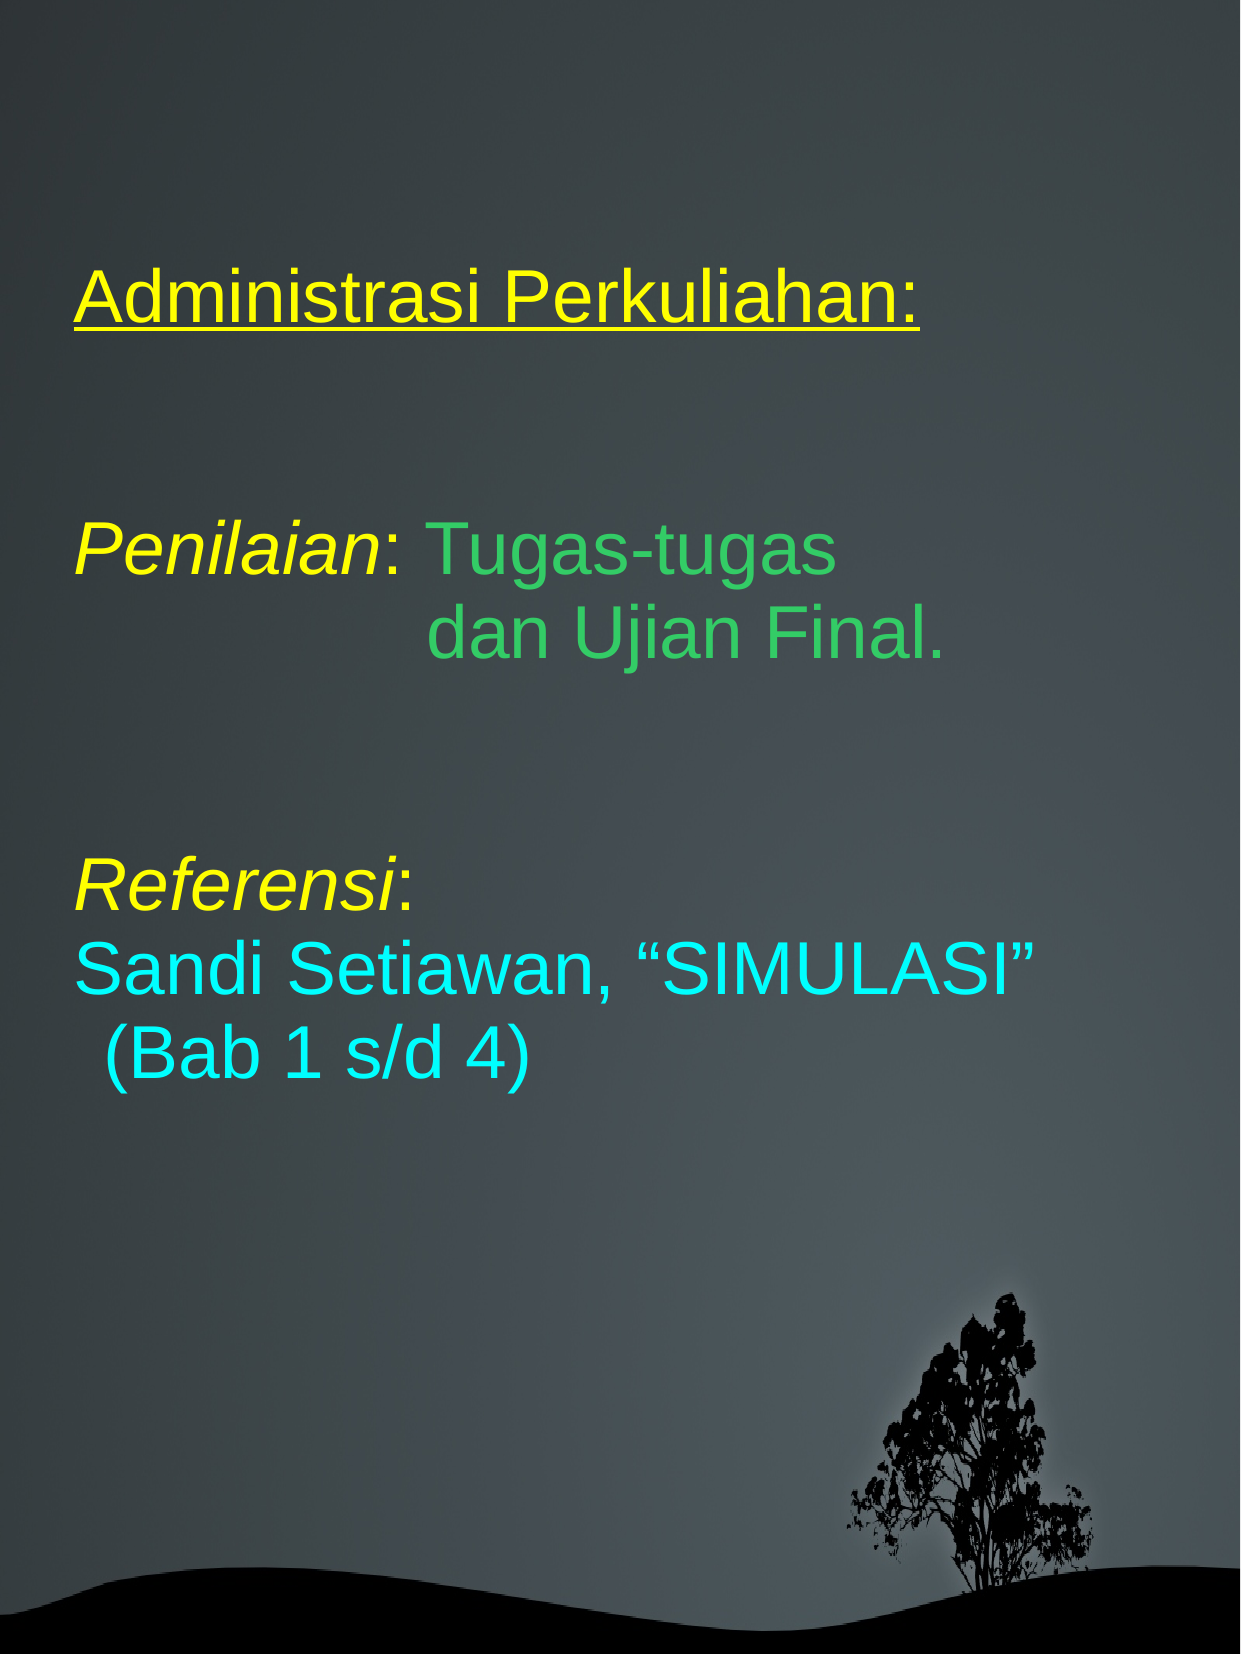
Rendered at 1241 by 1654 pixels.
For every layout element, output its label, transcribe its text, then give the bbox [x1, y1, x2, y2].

text_box Administrasi Perkuliahan: Penilaian: Tugas-tugas dan Ujian Final. Referensi: Sandi Setiawan, “SIMULASI” (Bab 1 s/d 4) [59, 79, 1211, 1186]
picture [0, 0, 1241, 1654]
